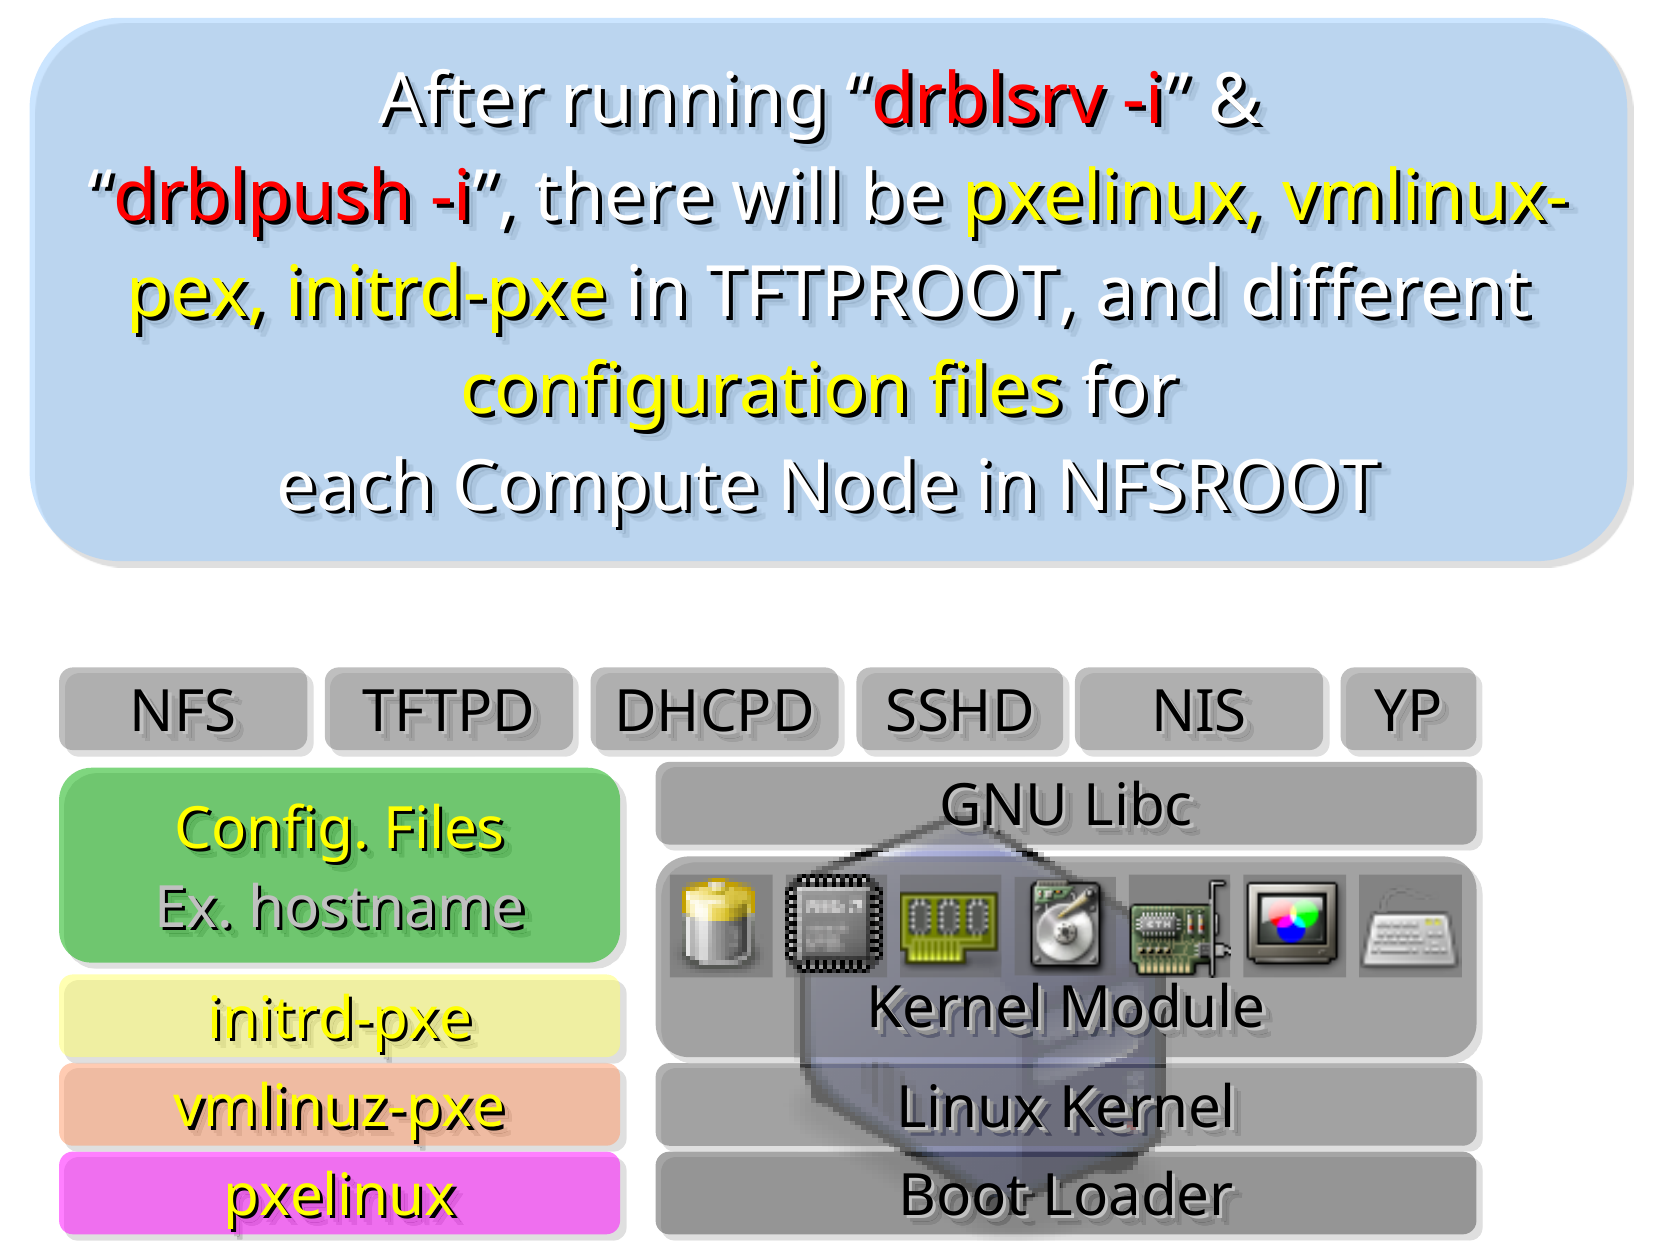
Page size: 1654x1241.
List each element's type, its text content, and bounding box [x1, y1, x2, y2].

text_box SSHD [856, 667, 1064, 751]
text_box Boot Loader [655, 1151, 1477, 1235]
picture [785, 874, 888, 978]
text_box Linux Kernel [655, 1063, 1477, 1146]
picture [1014, 876, 1116, 976]
text_box Kernel Module [655, 856, 1477, 1058]
text_box Config. Files Ex. hostname [59, 767, 621, 963]
picture [669, 874, 773, 978]
text_box vmlinuz-pxe [59, 1062, 621, 1146]
text_box After running “drblsrv -i” & “drblpush -i”, there will be pxelinux, vmlinux-pex, initrd-pxe in TFTPROOT, and different configuration files for each Compute Node in NFSROOT [29, 17, 1628, 562]
text_box TFTPD [324, 667, 574, 751]
text_box GNU Libc [655, 761, 1477, 845]
text_box pxelinux [59, 1151, 621, 1235]
text_box DHCPD [590, 667, 839, 751]
picture [1243, 874, 1347, 978]
text_box NFS [59, 667, 308, 751]
picture [1128, 874, 1231, 978]
text_box YP [1340, 667, 1477, 751]
picture [767, 1058, 1211, 1063]
picture [900, 874, 1002, 978]
picture [767, 845, 1211, 856]
text_box initrd-pxe [59, 974, 621, 1058]
picture [1359, 874, 1462, 978]
picture [767, 1235, 1211, 1241]
picture [767, 1146, 1211, 1151]
text_box NIS [1074, 667, 1324, 751]
